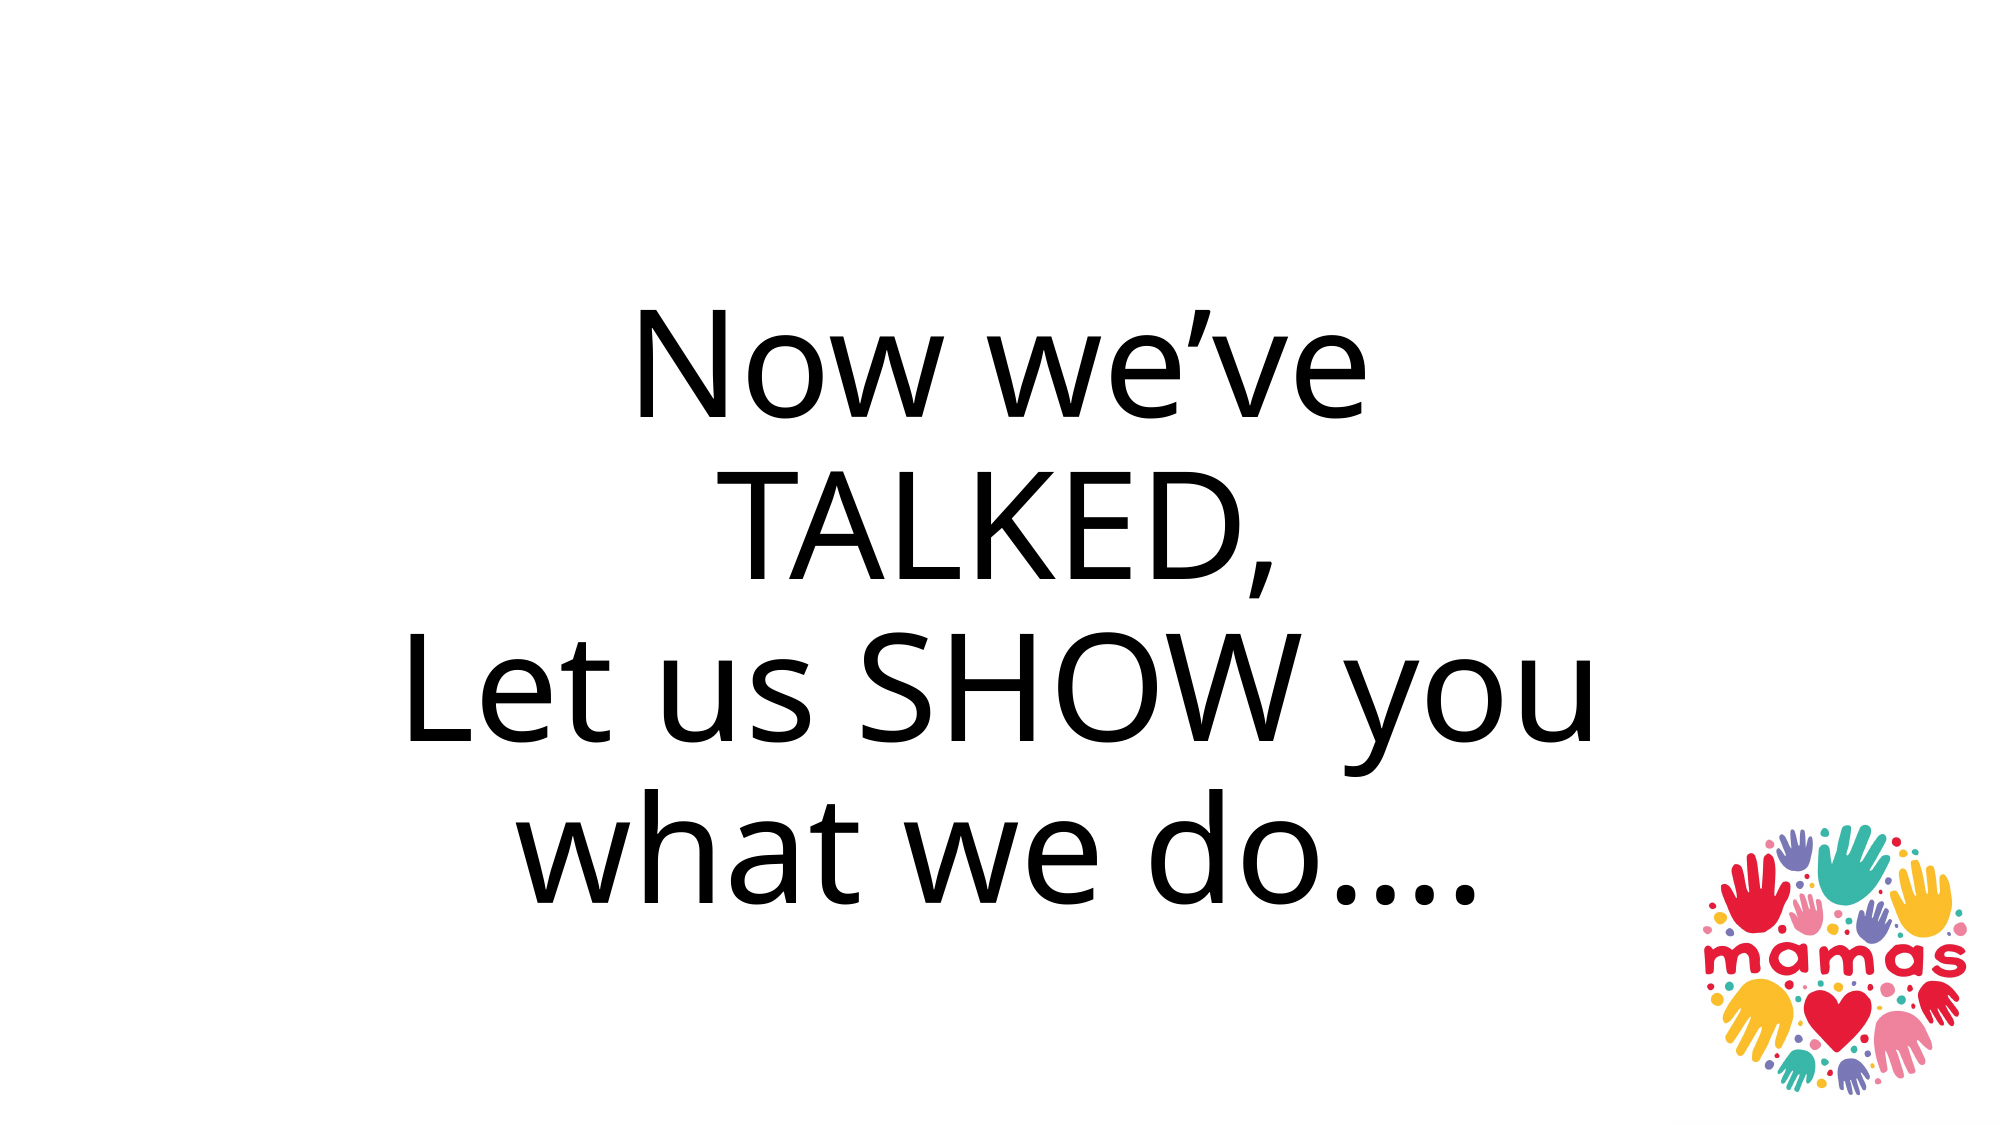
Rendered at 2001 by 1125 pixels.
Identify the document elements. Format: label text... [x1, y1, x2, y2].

title Now we’ve TALKED, Let us SHOW you what we do…. [378, 280, 1623, 845]
picture [1670, 795, 2000, 1125]
